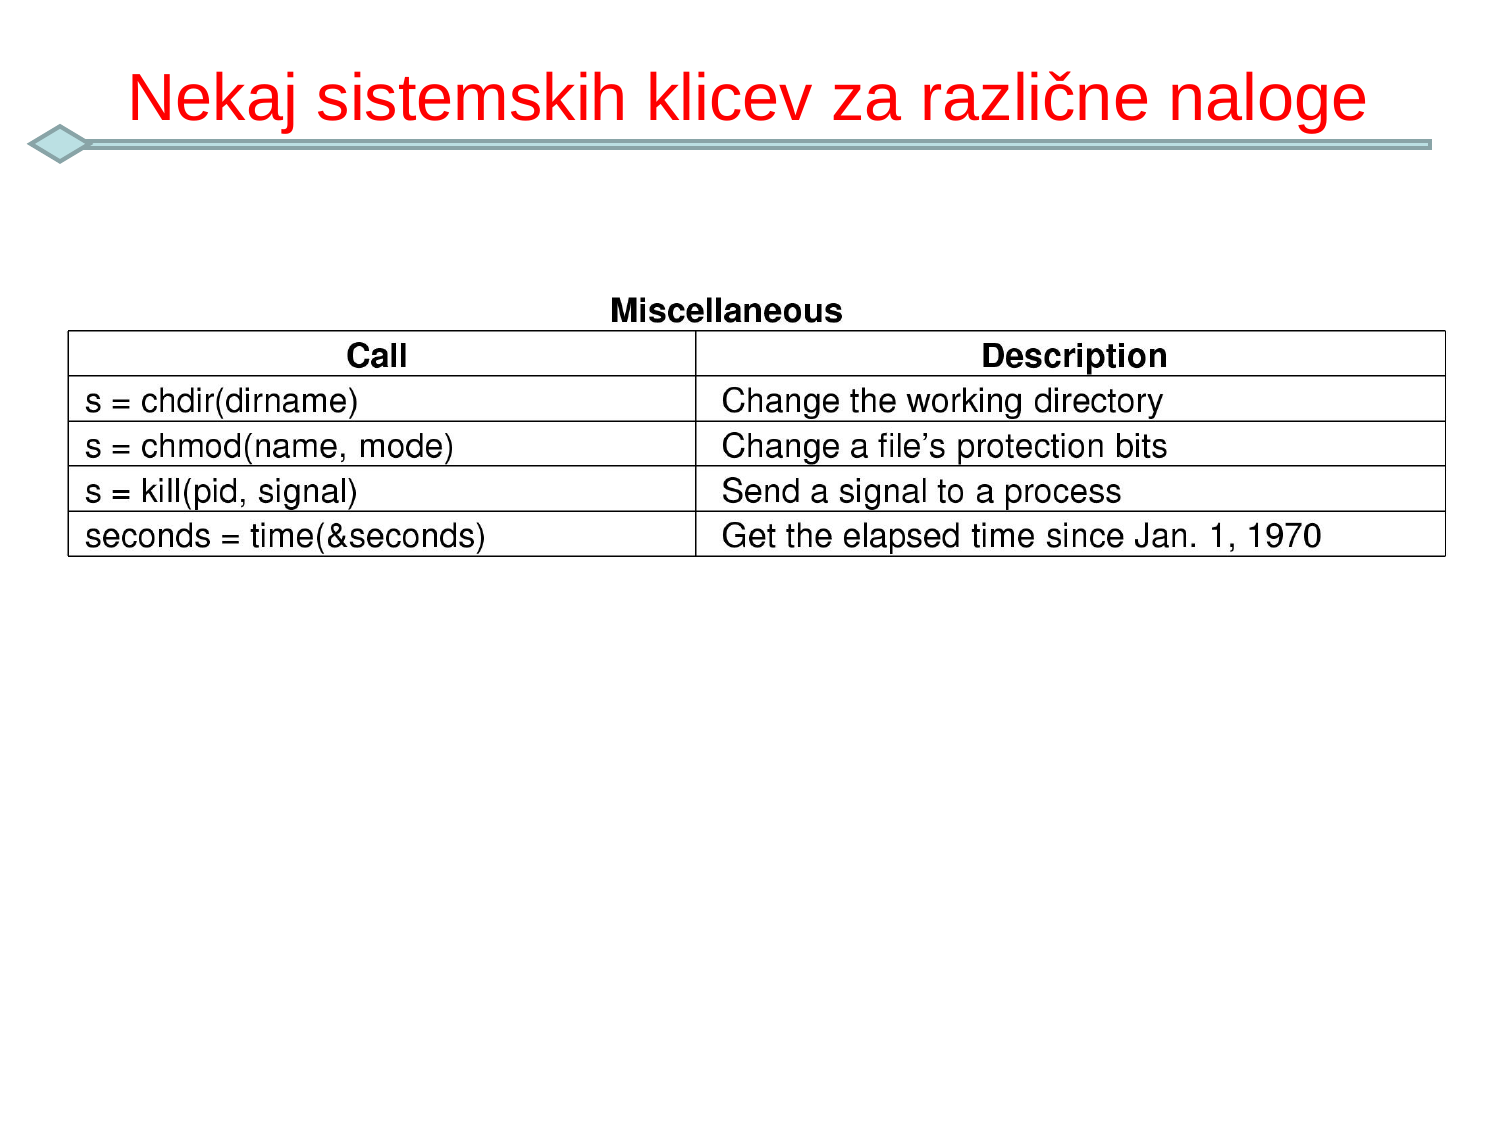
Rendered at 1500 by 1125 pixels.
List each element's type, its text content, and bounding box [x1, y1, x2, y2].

picture [65, 270, 1466, 628]
title Nekaj sistemskih klicev za različne naloge [46, 0, 1451, 188]
